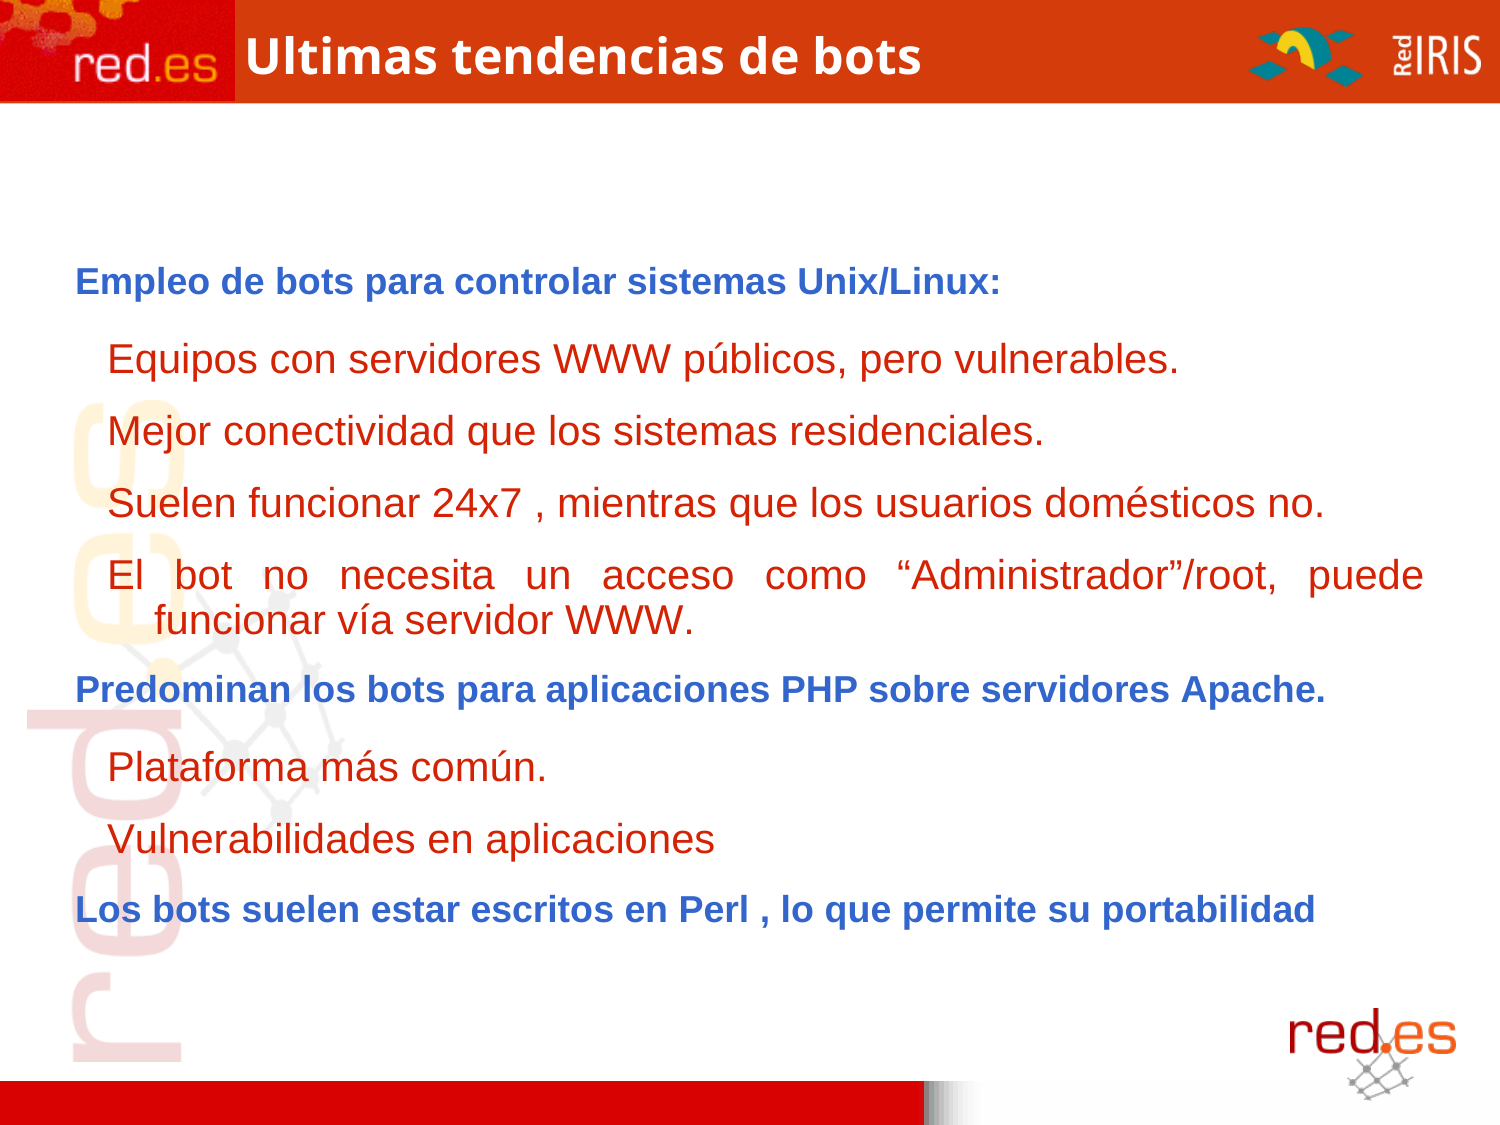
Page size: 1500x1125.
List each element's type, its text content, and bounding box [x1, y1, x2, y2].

picture [27, 400, 345, 1062]
picture [1412, 27, 1481, 87]
list Empleo de bots para controlar sistemas Unix/Linux: Equipos con servidores WWW públicos, pero vulnerables. Mejor conectividad que los sistemas residenciales. Suelen funcionar 24x7 , mientras que los usuarios domésticos no. El bot no necesita un acceso como “Administrador”/root, puede funcionar vía servidor WWW. Predominan los bots para aplicaciones PHP sobre servidores Apache. Plataforma más común. Vulnerabilidades en aplicaciones Los bots suelen estar escritos en Perl , lo que permite su portabilidad [75, 262, 1426, 1006]
title Ultimas tendencias de bots [244, 0, 1412, 121]
picture [0, 0, 235, 101]
picture [0, 1008, 1500, 1125]
